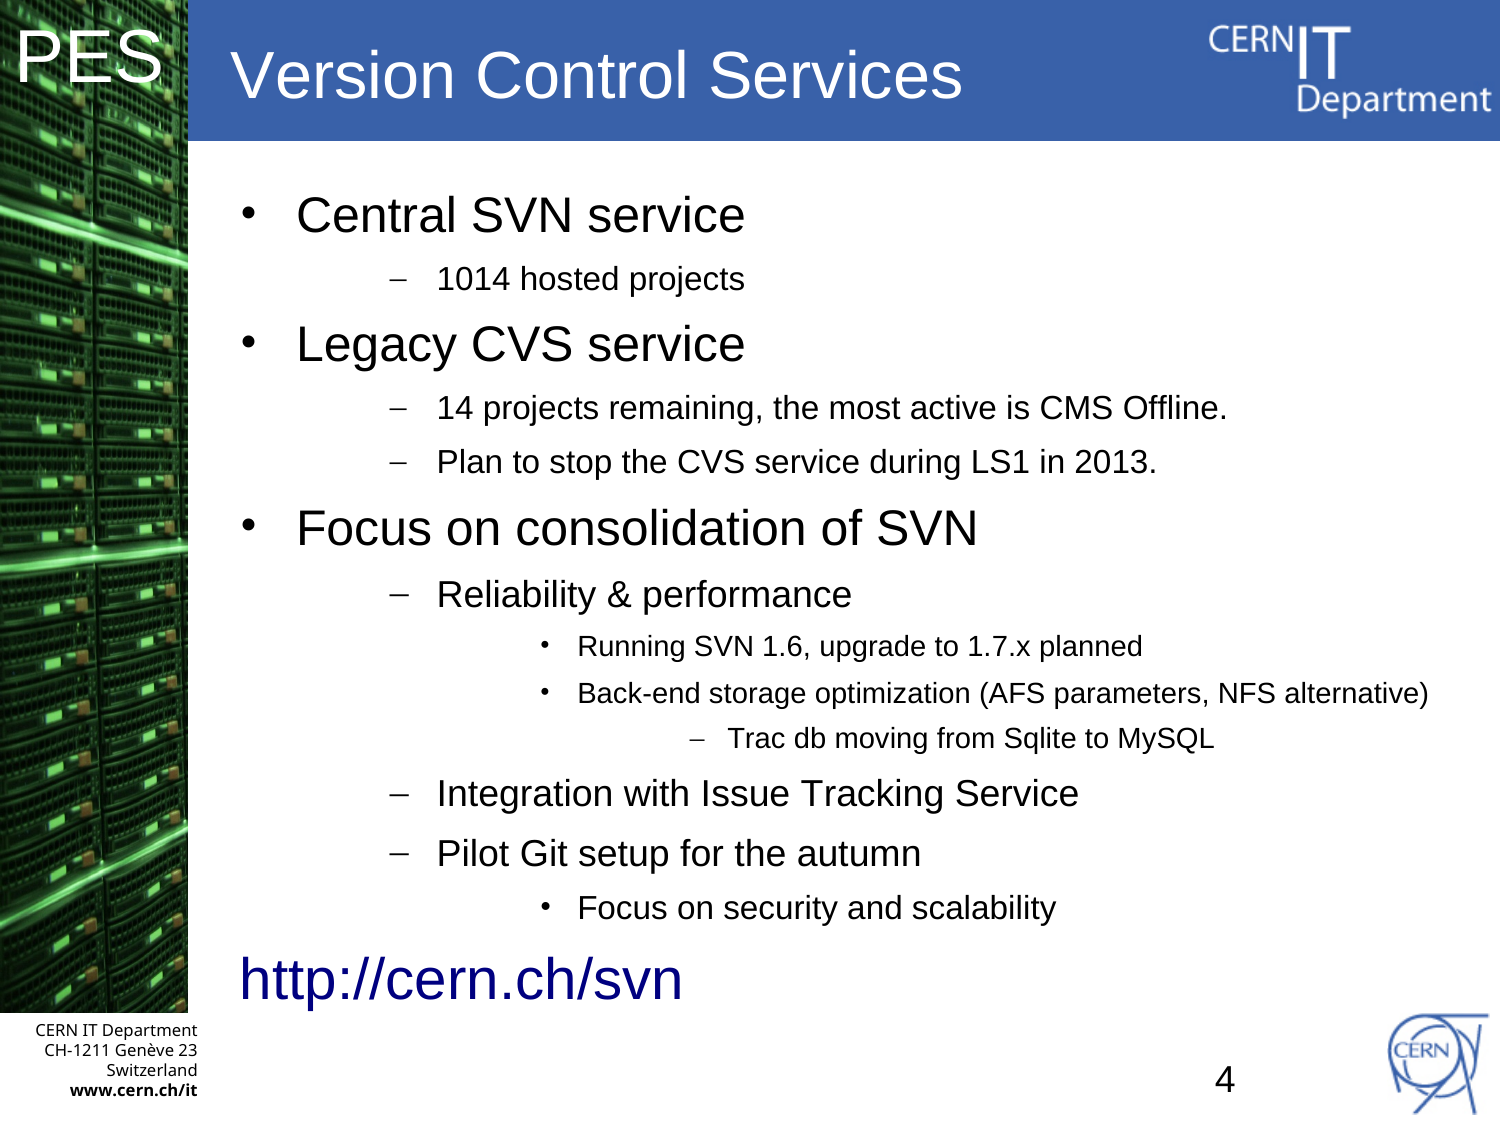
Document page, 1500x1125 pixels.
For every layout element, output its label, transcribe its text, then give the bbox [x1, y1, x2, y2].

title Version Control Services [212, 0, 1125, 160]
picture [1125, 0, 1500, 141]
list Central SVN service 1014 hosted projects Legacy CVS service 14 projects remaining, the most active is CMS Offline. Plan to stop the CVS service during LS1 in 2013. Focus on consolidation of SVN Reliability & performance Running SVN 1.6, upgrade to 1.7.x planned Back-end storage optimization (AFS parameters, NFS alternative) Trac db moving from Sqlite to MySQL Integration with Issue Tracking Service Pilot Git setup for the autumn Focus on security and scalability http://cern.ch/svn [225, 174, 1462, 1019]
picture [1387, 1012, 1490, 1115]
picture [0, 0, 212, 1013]
